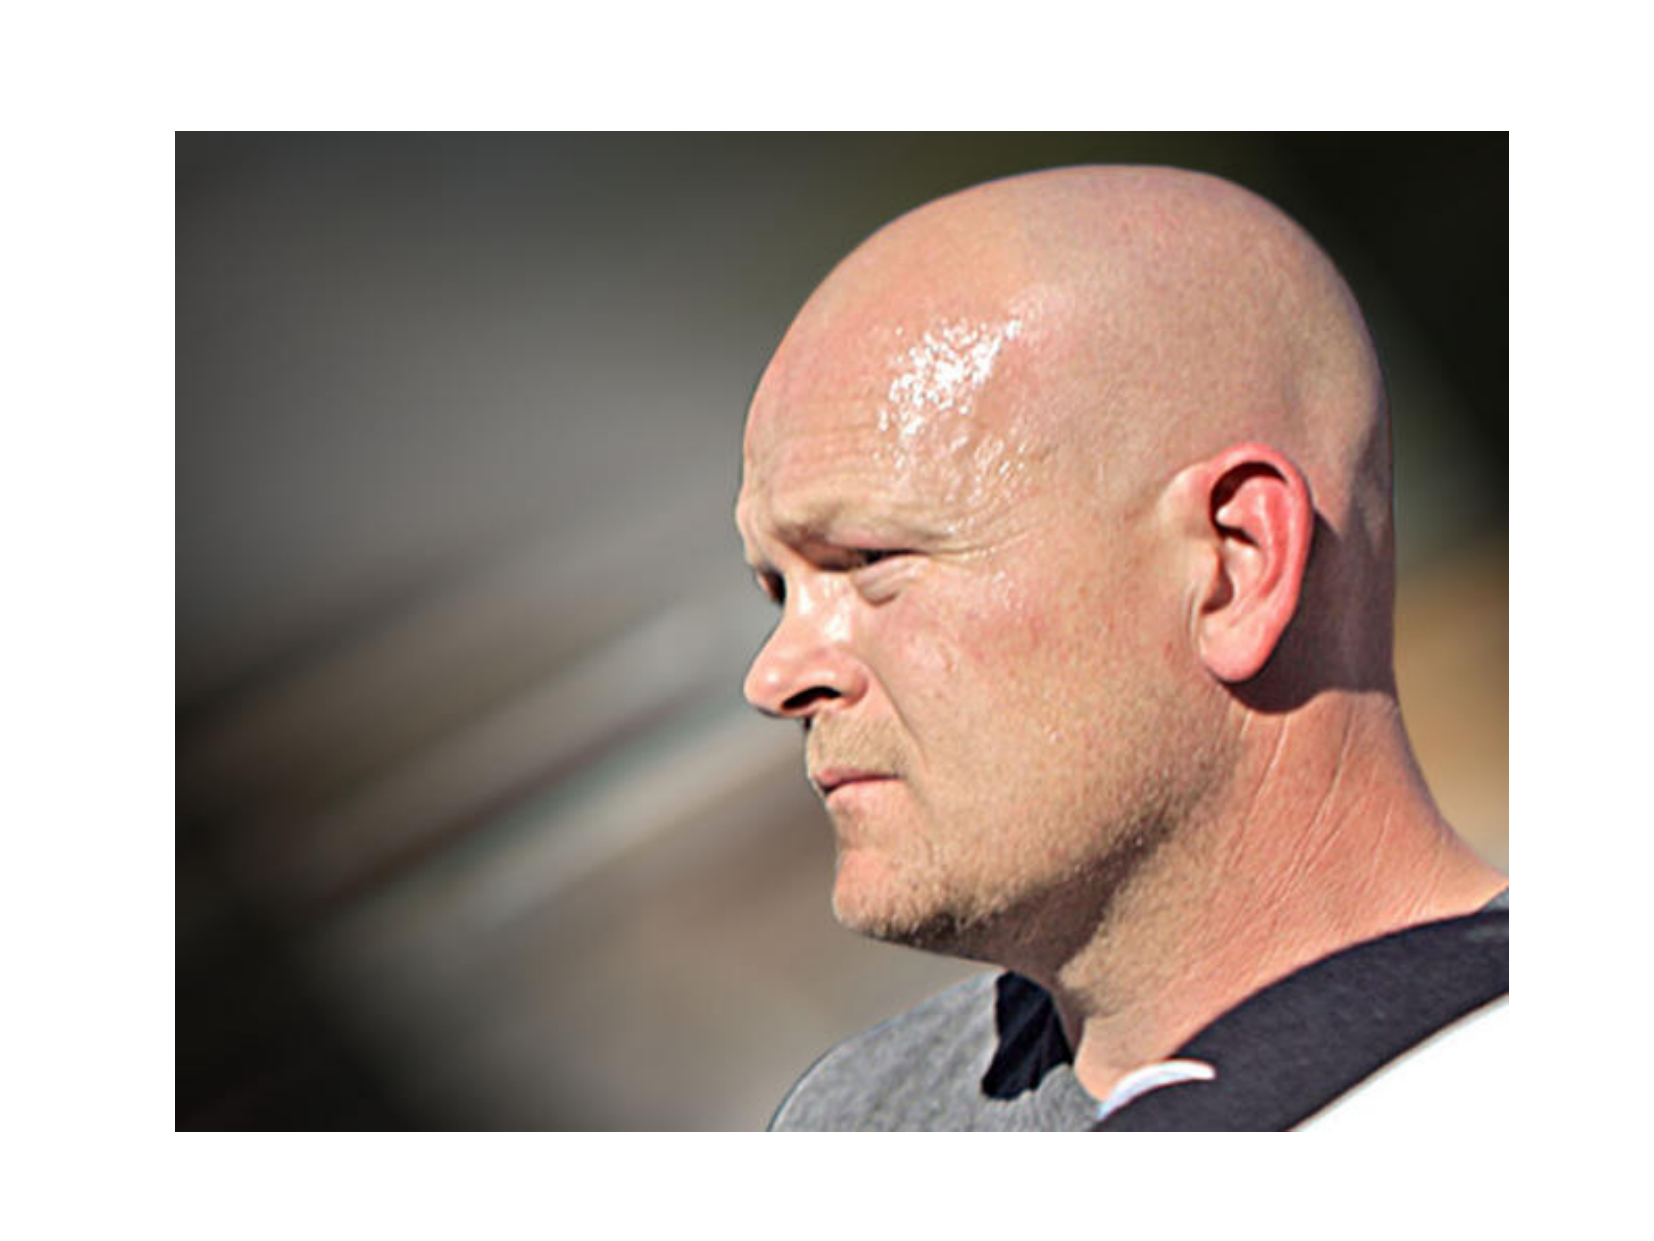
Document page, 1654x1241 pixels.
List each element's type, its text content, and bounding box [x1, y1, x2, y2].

picture [175, 131, 1509, 1132]
title Joe The Plumber [118, 112, 1506, 281]
